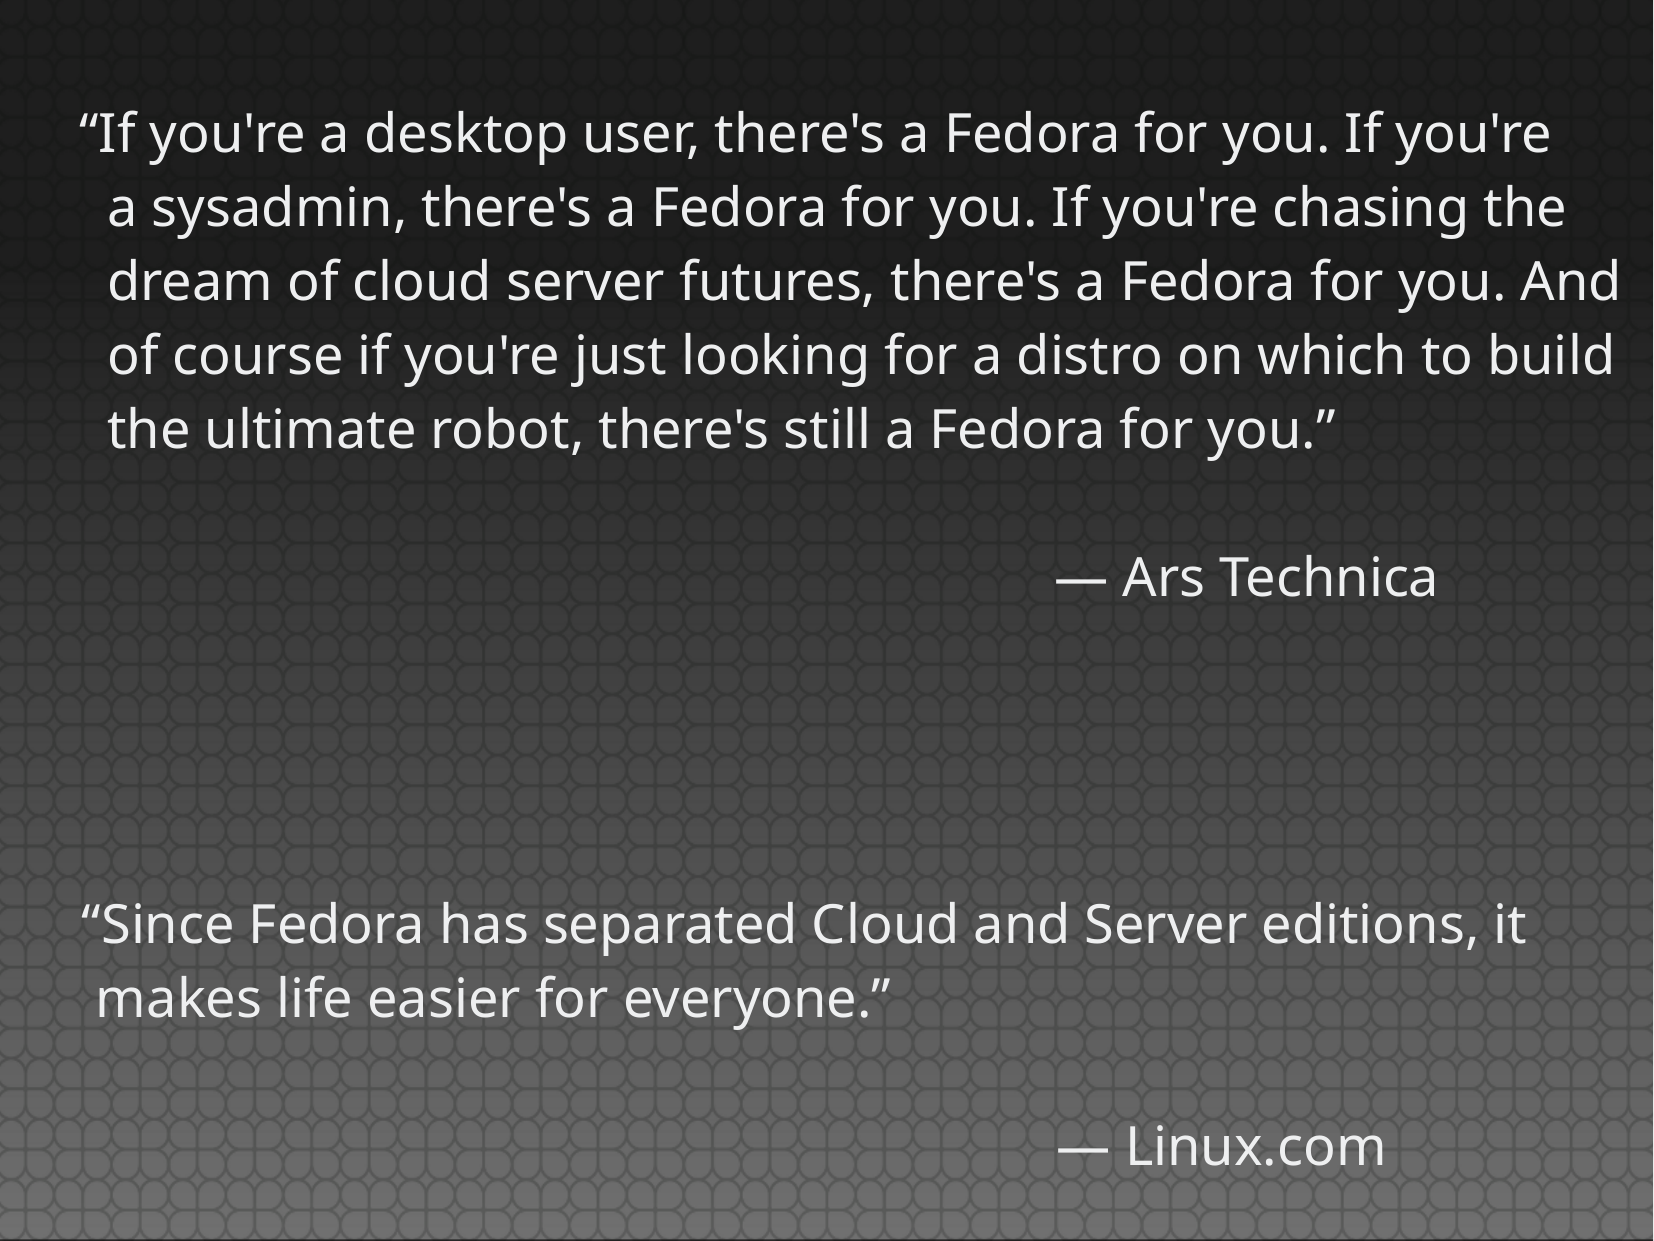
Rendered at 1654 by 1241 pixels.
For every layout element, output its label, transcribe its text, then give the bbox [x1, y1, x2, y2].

text_box “Since Fedora has separated Cloud and Server editions, it makes life easier for everyone.” — Linux.com [67, 878, 1653, 1239]
picture [0, 0, 1654, 1241]
text_box “If you're a desktop user, there's a Fedora for you. If you're a sysadmin, there's a Fedora for you. If you're chasing the dream of cloud server futures, there's a Fedora for you. And of course if you're just looking for a distro on which to build the ultimate robot, there's still a Fedora for you.” — Ars Technica [64, 86, 1600, 654]
